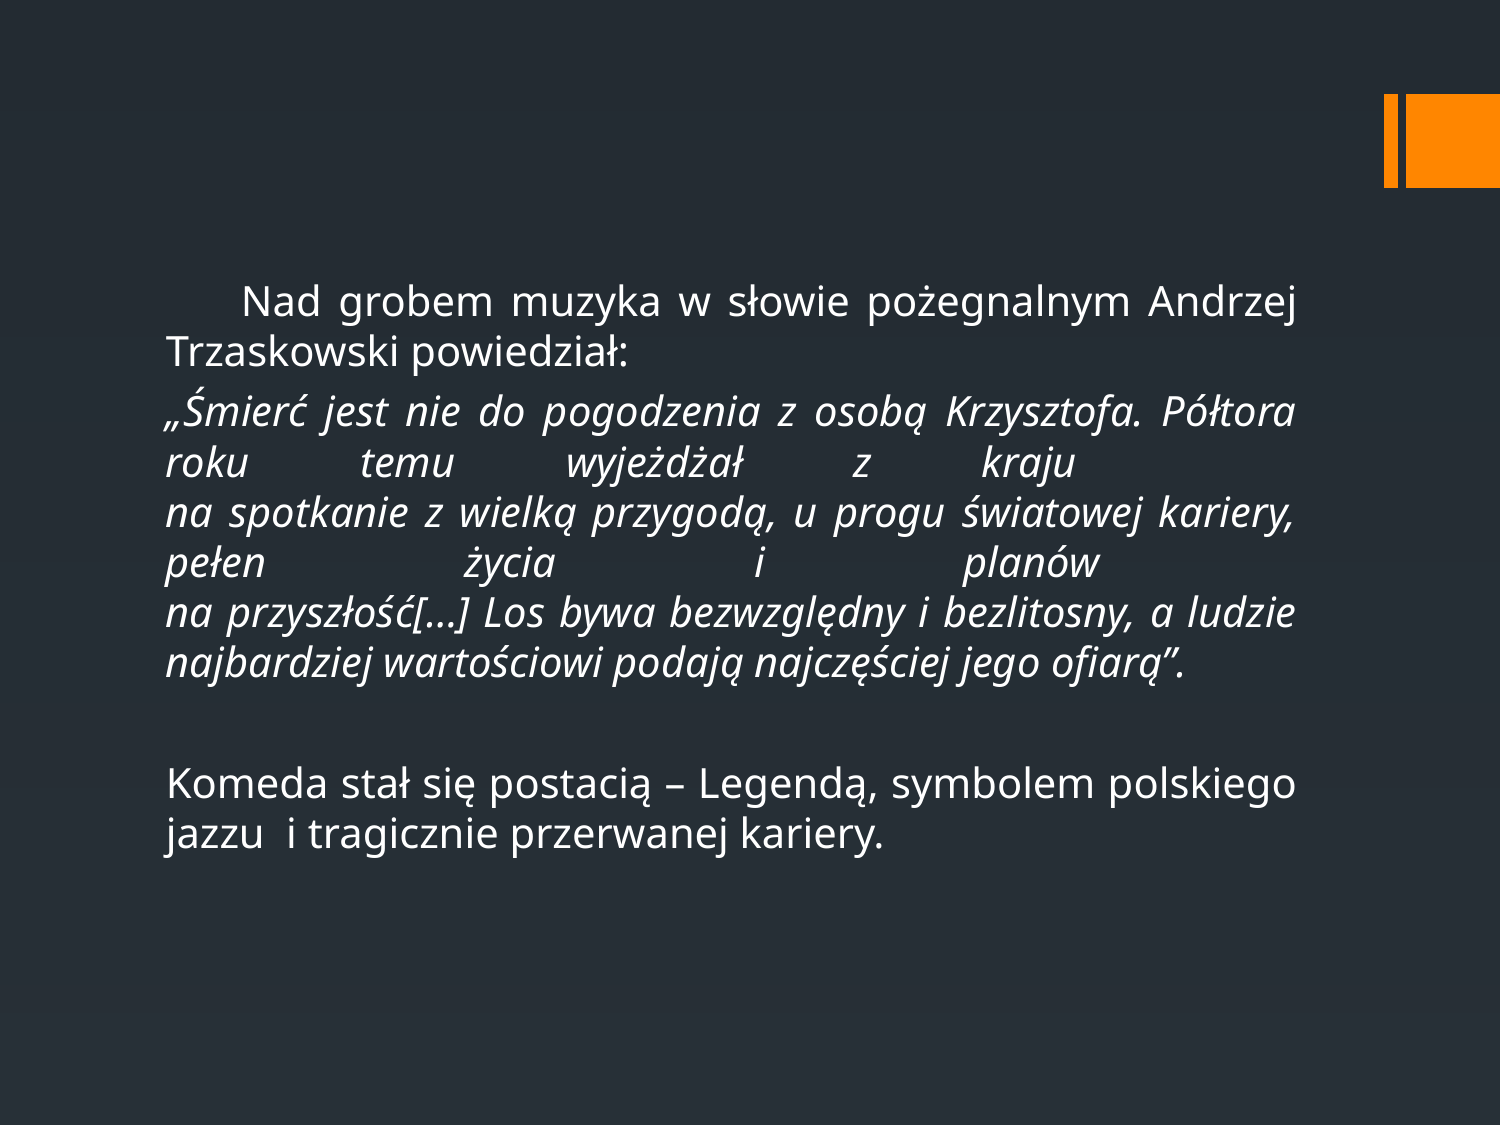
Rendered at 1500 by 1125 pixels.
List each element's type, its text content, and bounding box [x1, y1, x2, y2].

list Nad grobem muzyka w słowie pożegnalnym Andrzej Trzaskowski powiedział: „Śmierć jest nie do pogodzenia z osobą Krzysztofa. Półtora roku temu wyjeżdżał z kraju na spotkanie z wielką przygodą, u progu światowej kariery, pełen życia i planów na przyszłość[…] Los bywa bezwzględny i bezlitosny, a ludzie najbardziej wartościowi podają najczęściej jego ofiarą”. Komeda stał się postacią – Legendą, symbolem polskiego jazzu i tragicznie przerwanej kariery. [135, 267, 1351, 1036]
